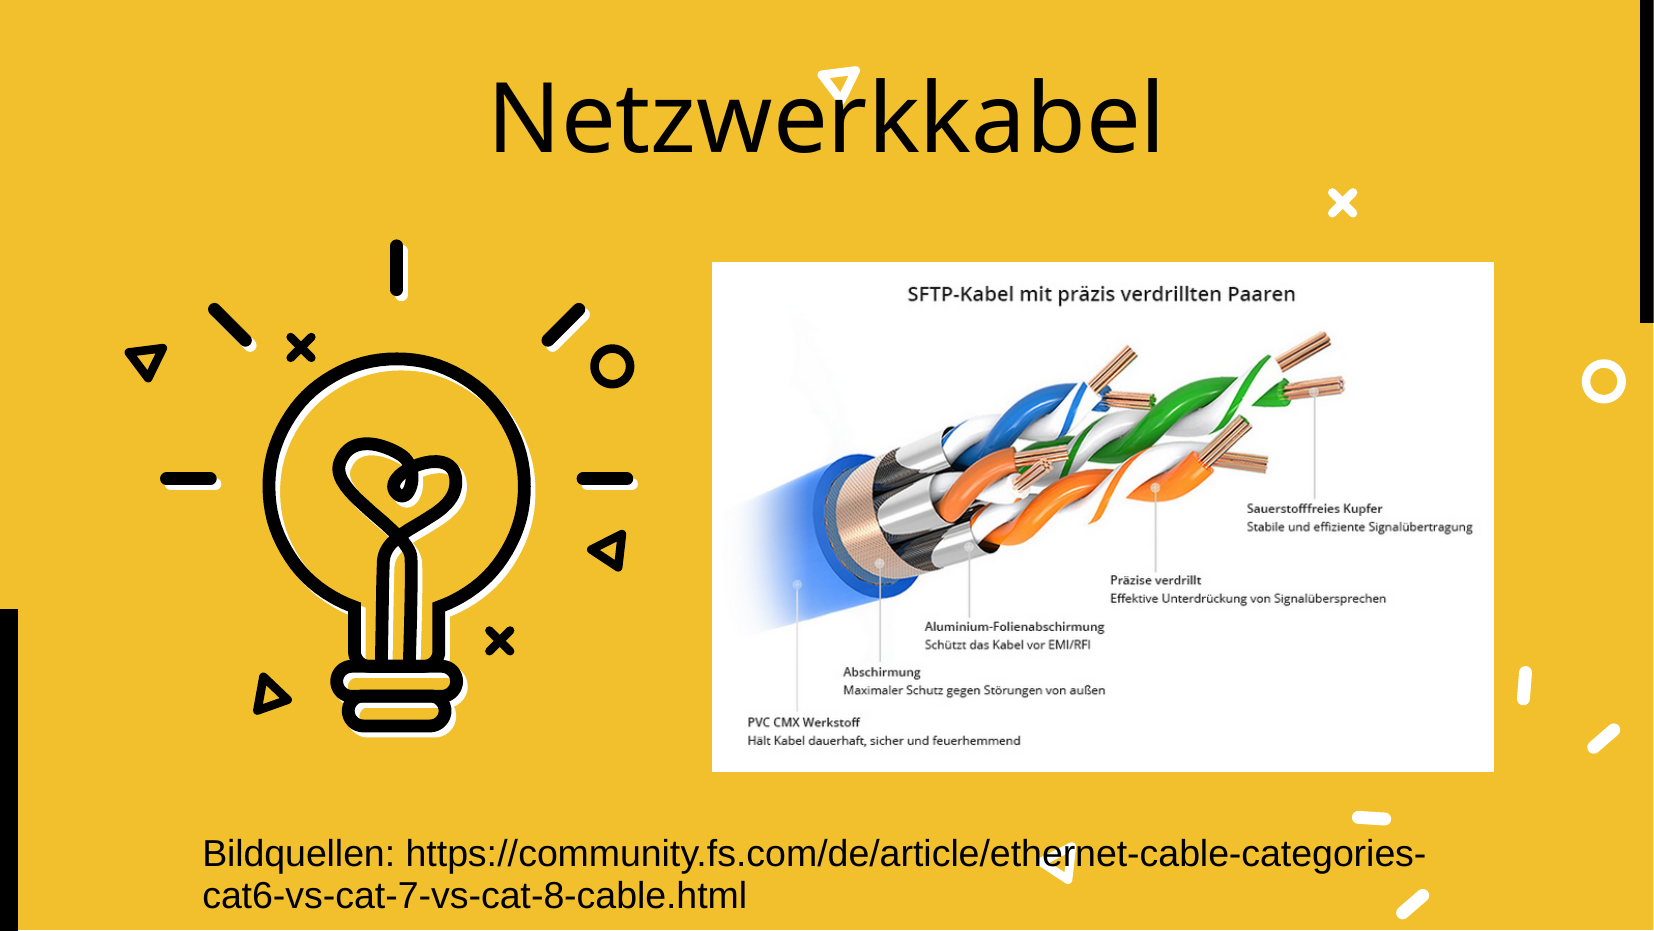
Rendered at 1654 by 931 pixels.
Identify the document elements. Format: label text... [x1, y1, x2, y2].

text_box Bildquellen: https://community.fs.com/de/article/ethernet-cable-categories-cat6-vs-cat-7-vs-cat-8-cable.html [187, 825, 1501, 931]
picture [712, 262, 1494, 772]
title Netzwerkkabel [82, 37, 1571, 193]
